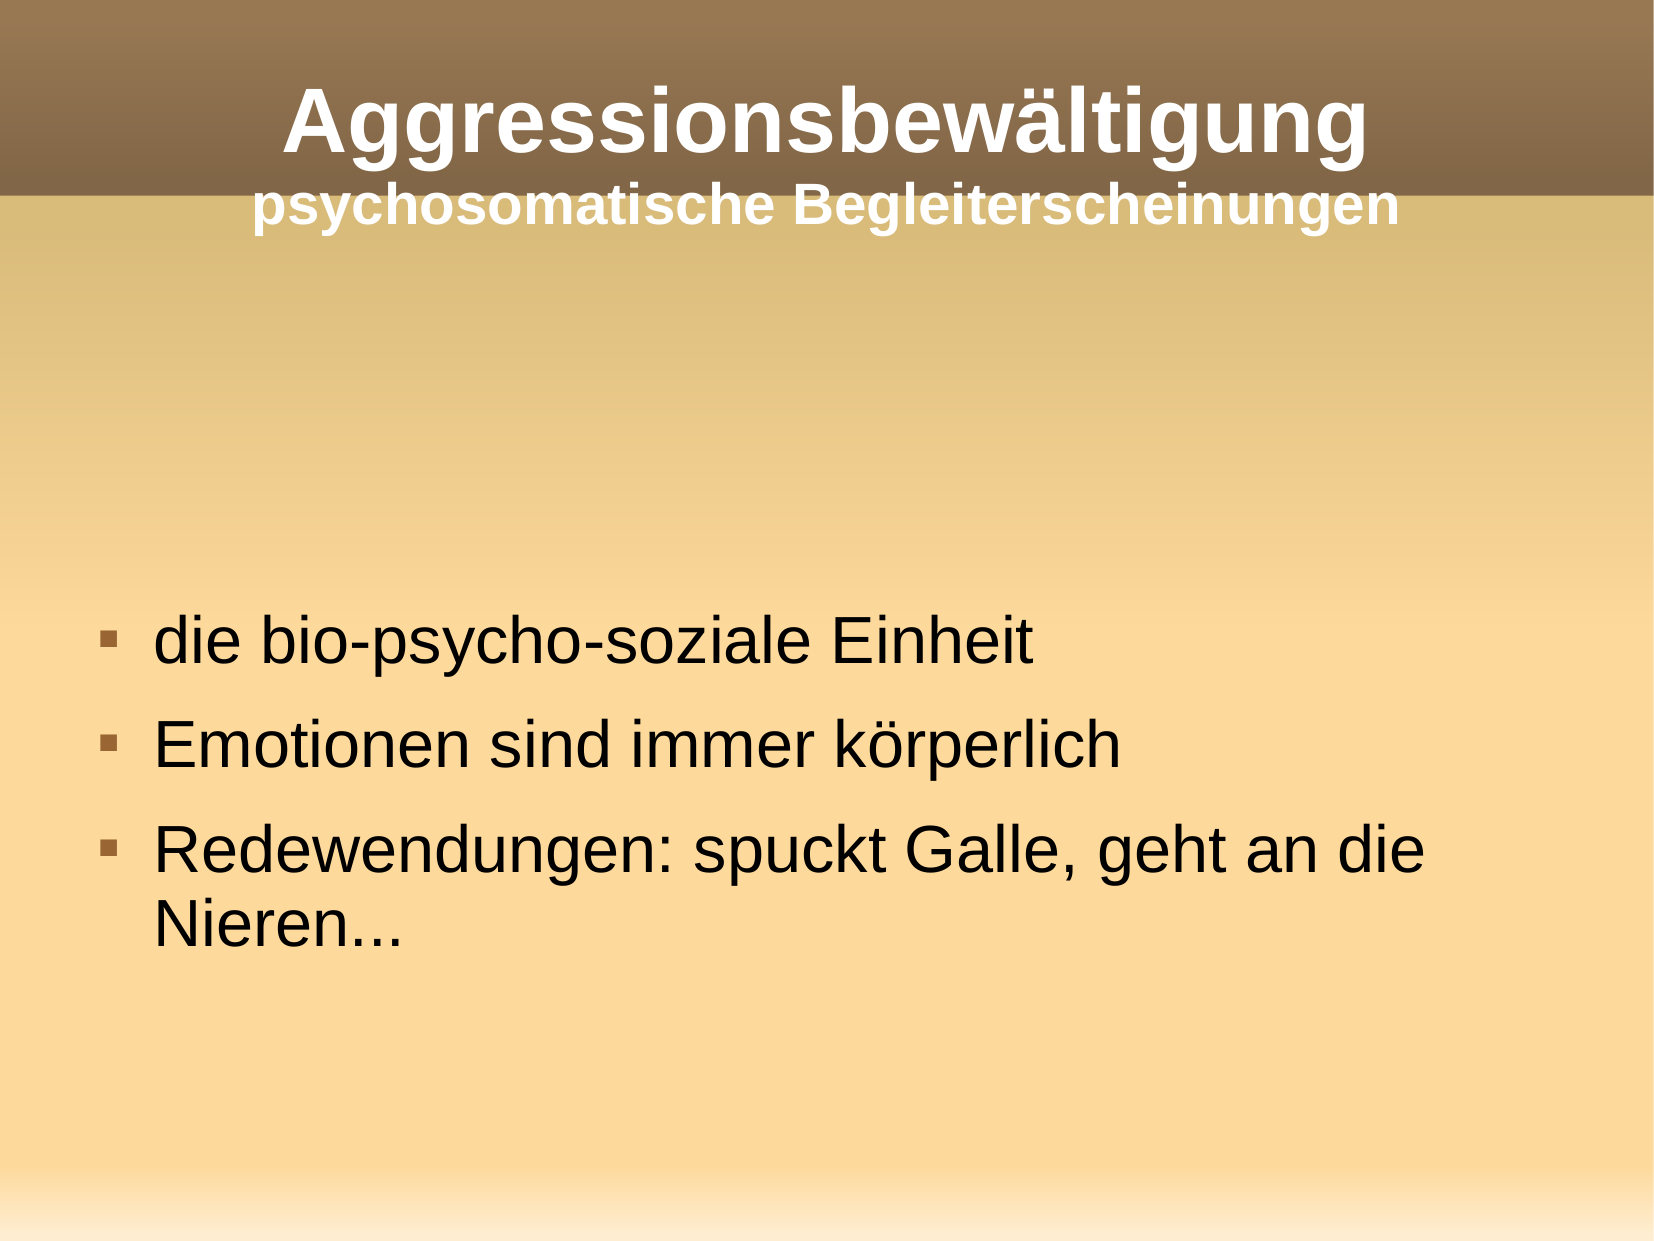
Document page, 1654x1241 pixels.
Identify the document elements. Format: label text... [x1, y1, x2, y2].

title Aggressionsbewältigung psychosomatische Begleiterscheinungen [82, 56, 1571, 250]
picture [0, 0, 1654, 1241]
list die bio-psycho-soziale Einheit Emotionen sind immer körperlich Redewendungen: spuckt Galle, geht an die Nieren... [82, 290, 1571, 1109]
